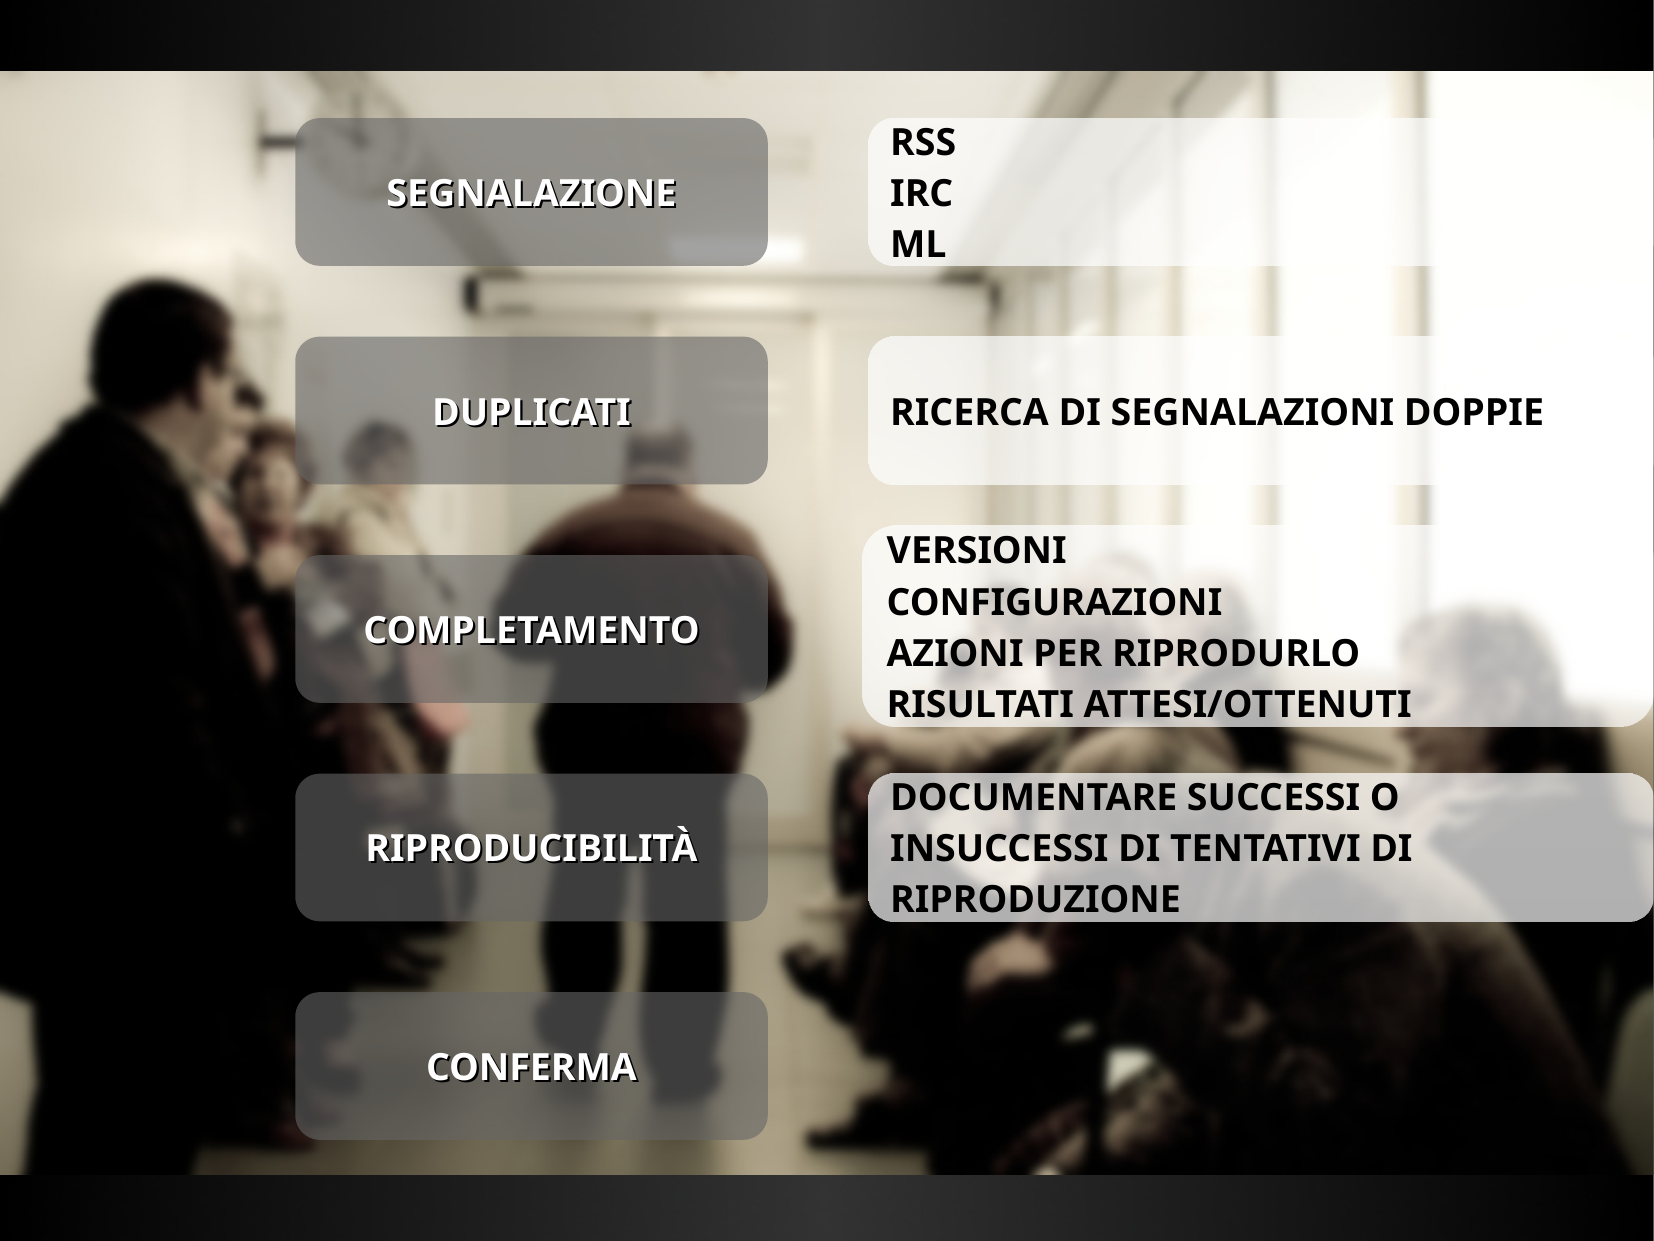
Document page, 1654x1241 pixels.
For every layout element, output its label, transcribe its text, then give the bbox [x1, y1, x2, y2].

text_box COMPLETAMENTO [295, 555, 768, 703]
text_box DOCUMENTARE SUCCESSI O INSUCCESSI DI TENTATIVI DI RIPRODUZIONE [868, 773, 1654, 922]
text_box RIPRODUCIBILITÀ [295, 773, 768, 922]
text_box VERSIONI CONFIGURAZIONI AZIONI PER RIPRODURLO RISULTATI ATTESI/OTTENUTI [862, 525, 1654, 727]
picture [0, 0, 1654, 1241]
text_box RSS IRC ML [868, 118, 1654, 266]
text_box RICERCA DI SEGNALAZIONI DOPPIE [868, 336, 1654, 485]
text_box CONFERMA [295, 992, 768, 1140]
text_box DUPLICATI [295, 336, 768, 485]
text_box SEGNALAZIONE [295, 118, 768, 266]
